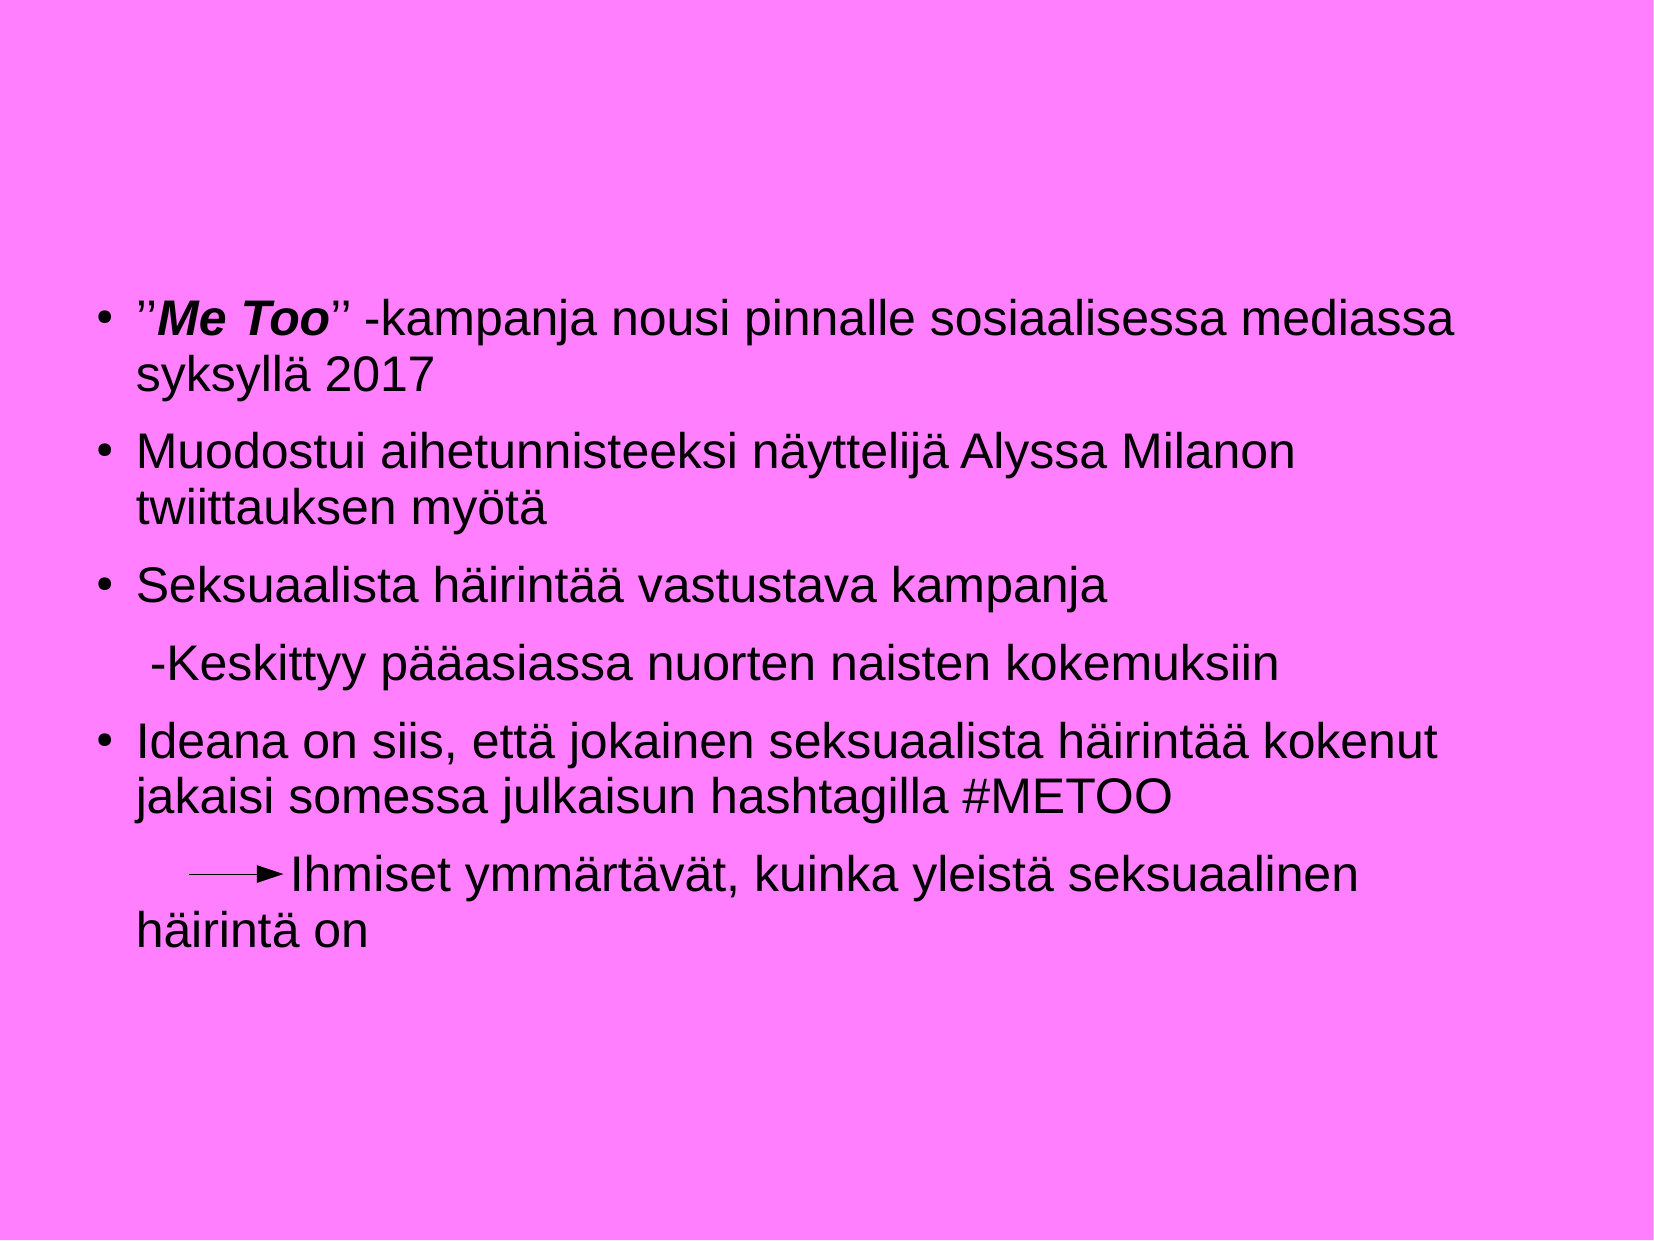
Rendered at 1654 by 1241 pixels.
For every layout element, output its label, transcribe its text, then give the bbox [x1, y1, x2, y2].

list ’’Me Too’’ -kampanja nousi pinnalle sosiaalisessa mediassa syksyllä 2017 Muodostui aihetunnisteeksi näyttelijä Alyssa Milanon twiittauksen myötä Seksuaalista häirintää vastustava kampanja -Keskittyy pääasiassa nuorten naisten kokemuksiin Ideana on siis, että jokainen seksuaalista häirintää kokenut jakaisi somessa julkaisun hashtagilla #METOO Ihmiset ymmärtävät, kuinka yleistä seksuaalinen häirintä on [82, 290, 1571, 1123]
